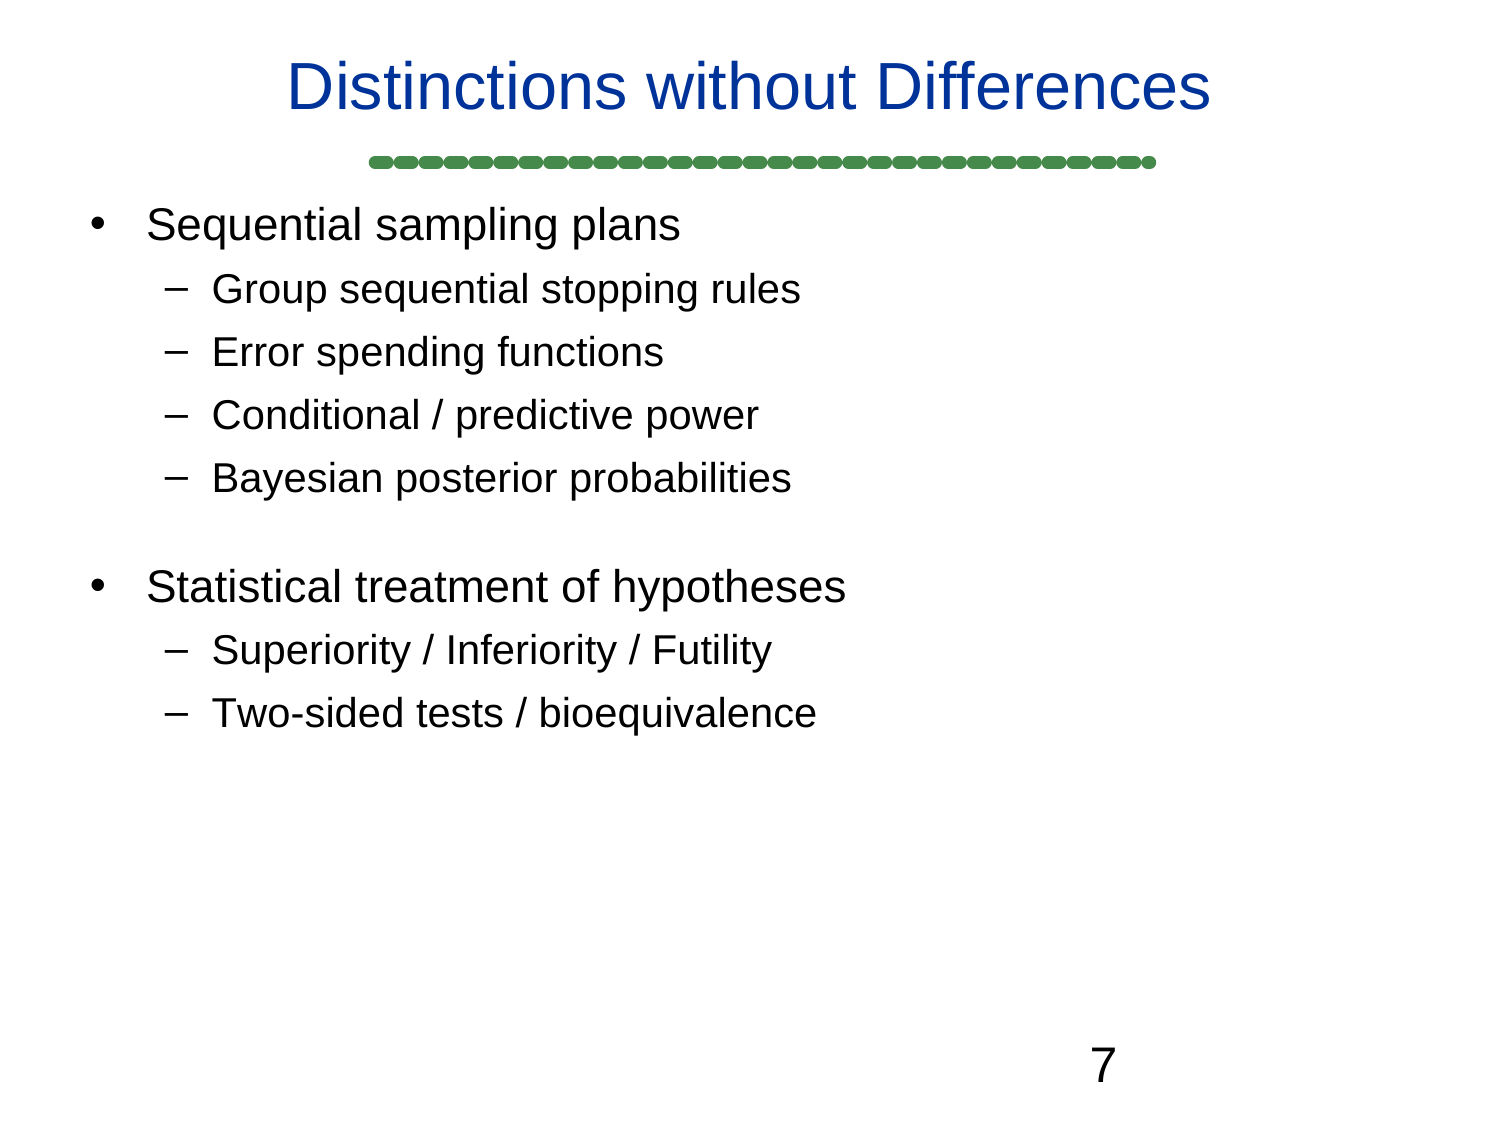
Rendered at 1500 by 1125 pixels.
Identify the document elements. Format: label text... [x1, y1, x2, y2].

title Distinctions without Differences [37, 24, 1463, 141]
list Sequential sampling plans Group sequential stopping rules Error spending functions Conditional / predictive power Bayesian posterior probabilities Statistical treatment of hypotheses Superiority / Inferiority / Futility Two-sided tests / bioequivalence [75, 187, 1426, 1050]
